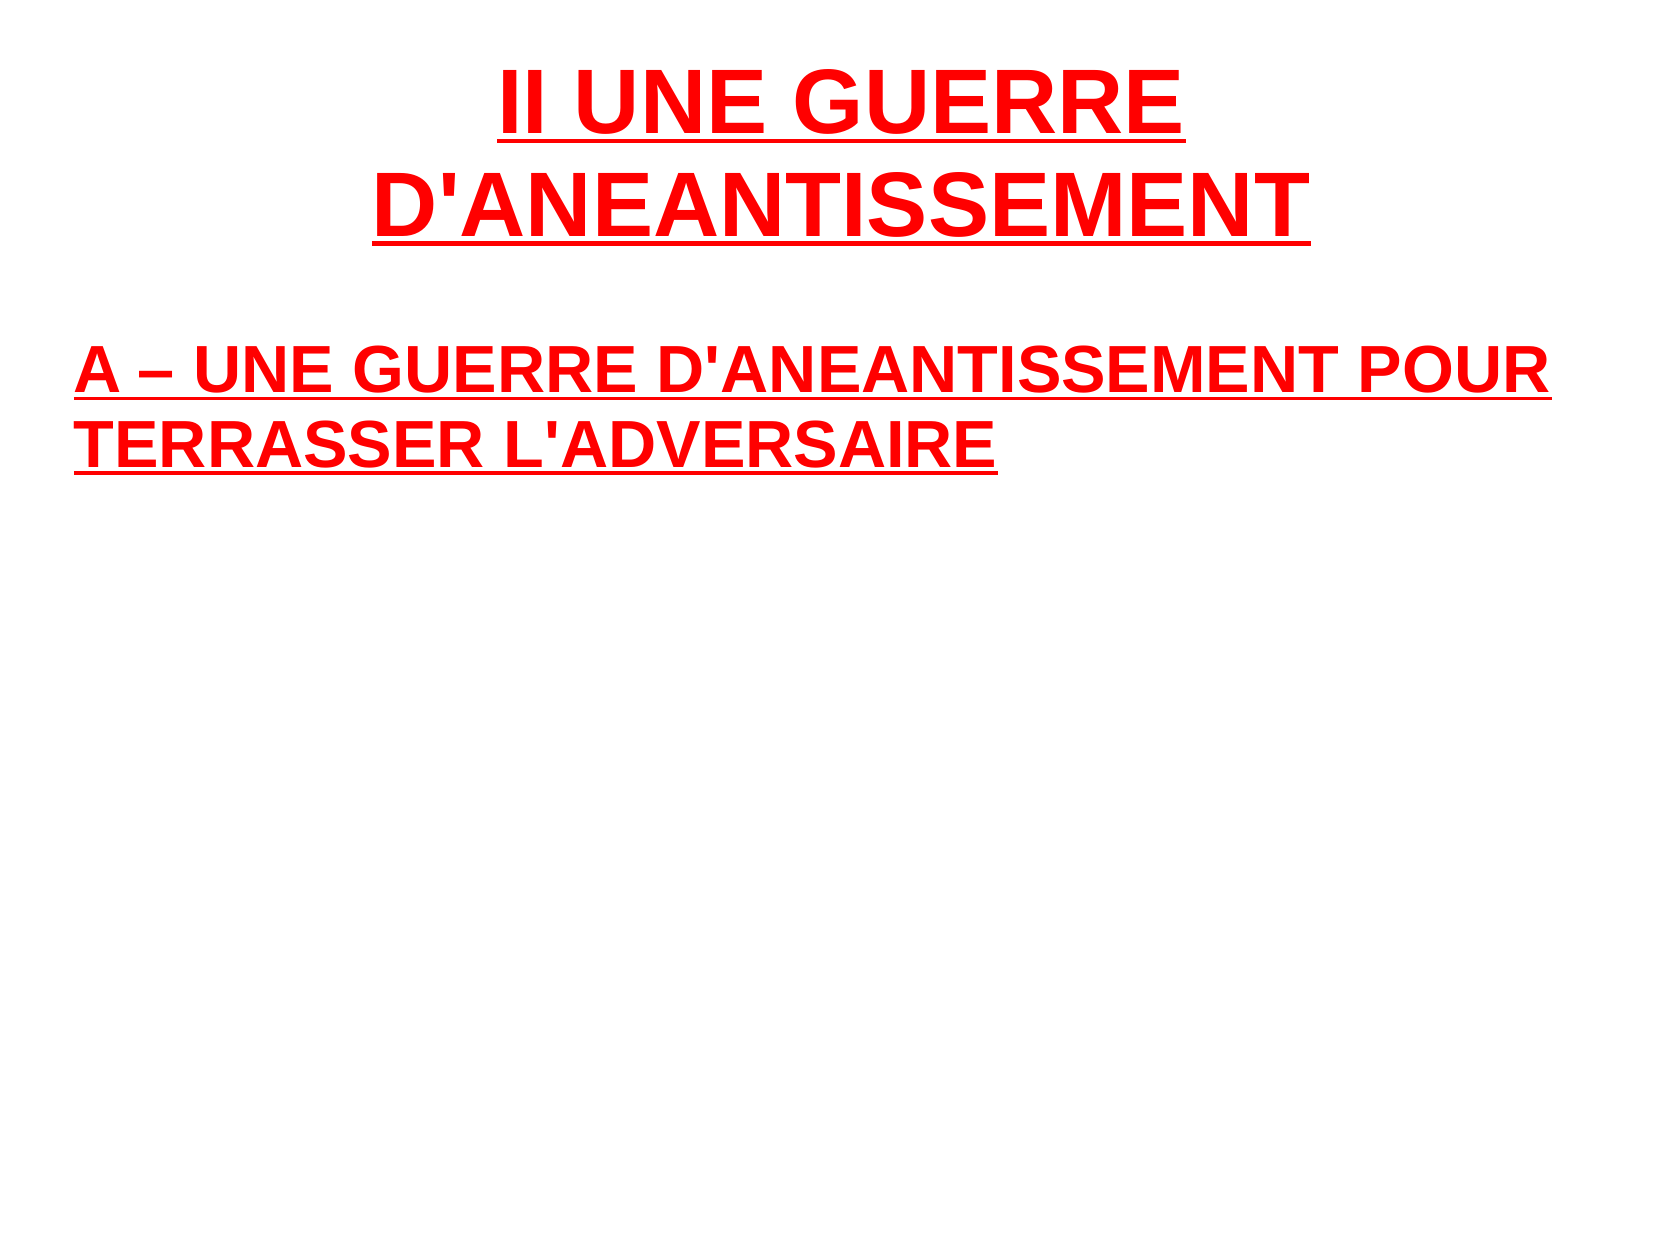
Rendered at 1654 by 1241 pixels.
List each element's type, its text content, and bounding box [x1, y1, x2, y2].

text_box A – UNE GUERRE D'ANEANTISSEMENT POUR TERRASSER L'ADVERSAIRE [59, 324, 1595, 490]
title II UNE GUERRE D'ANEANTISSEMENT [29, 50, 1654, 256]
